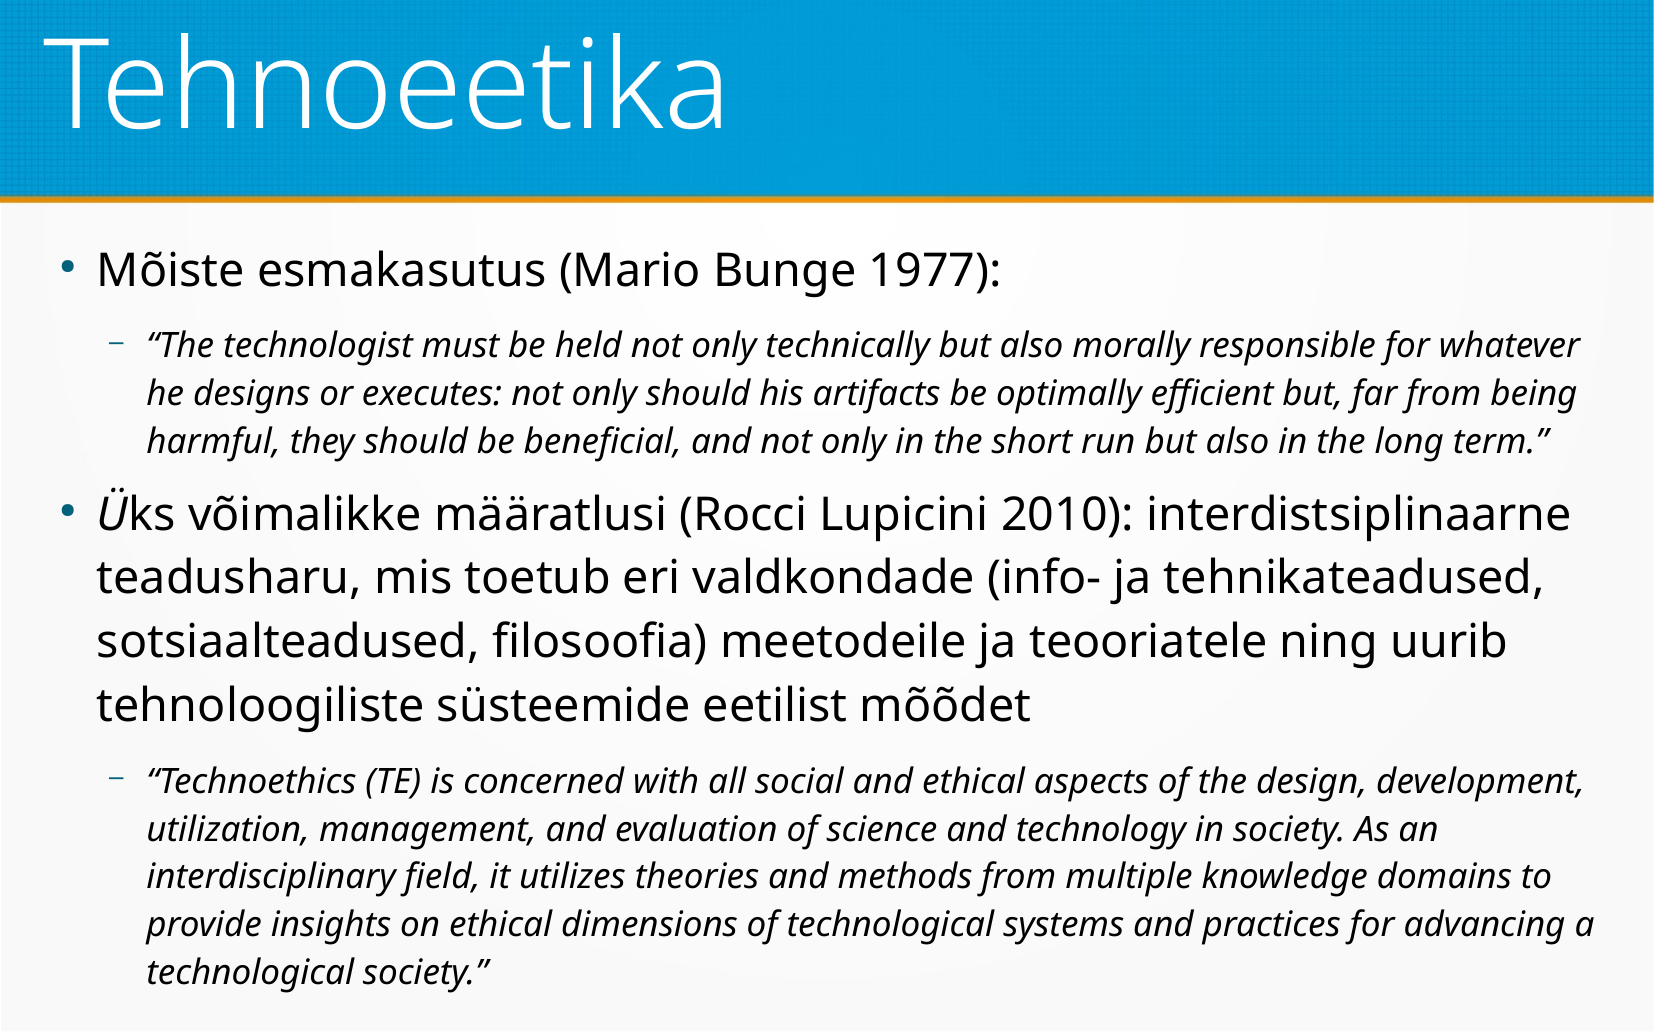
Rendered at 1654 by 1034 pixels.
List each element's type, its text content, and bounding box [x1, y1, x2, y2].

title Tehnoeetika [43, 0, 1619, 166]
picture [0, 195, 1654, 1034]
list Mõiste esmakasutus (Mario Bunge 1977): “The technologist must be held not only technically but also morally responsible for whatever he designs or executes: not only should his artifacts be optimally efficient but, far from being harmful, they should be beneficial, and not only in the short run but also in the long term.” Üks võimalikke määratlusi (Rocci Lupicini 2010): interdistsiplinaarne teadusharu, mis toetub eri valdkondade (info- ja tehnikateadused, sotsiaalteadused, filosoofia) meetodeile ja teooriatele ning uurib tehnoloogiliste süsteemide eetilist mõõdet “Technoethics (TE) is concerned with all social and ethical aspects of the design, development, utilization, management, and evaluation of science and technology in society. As an interdisciplinary field, it utilizes theories and methods from multiple knowledge domains to provide insights on ethical dimensions of technological systems and practices for advancing a technological society.” [47, 236, 1607, 1002]
